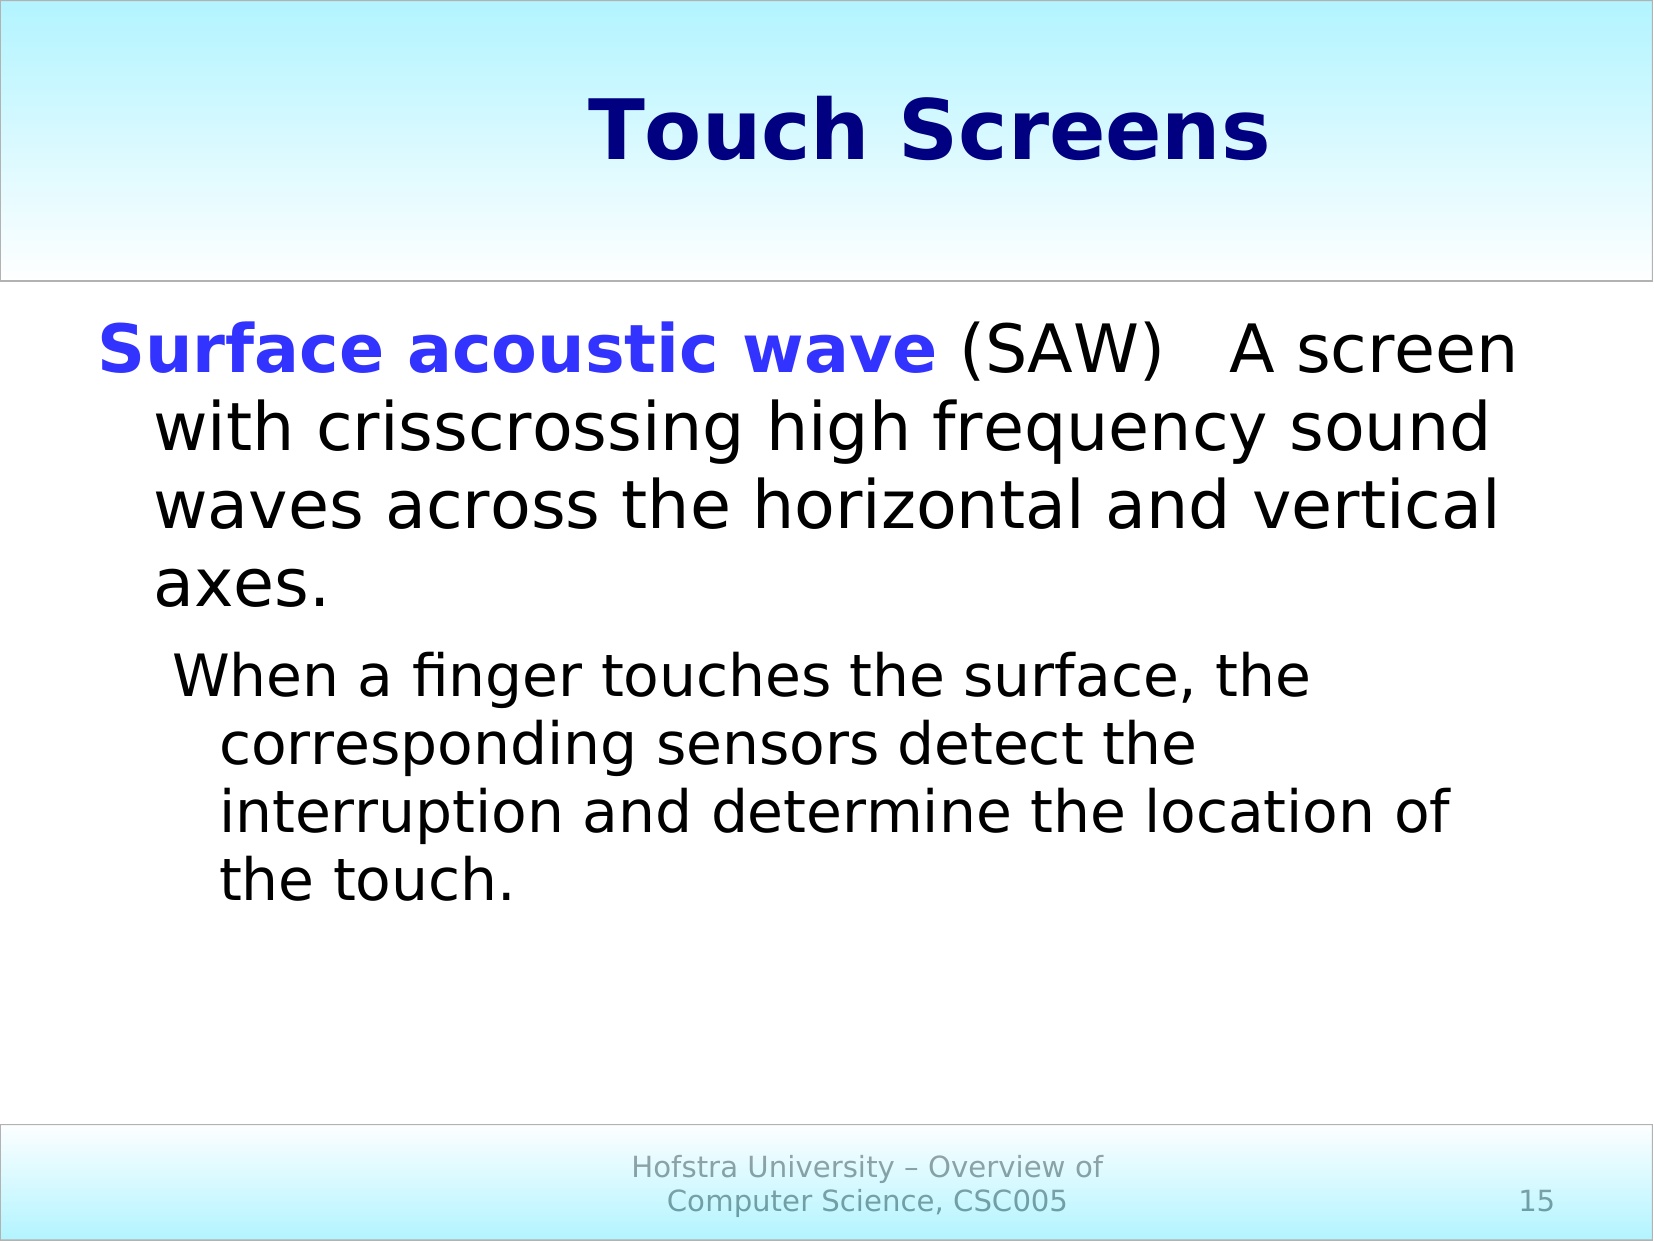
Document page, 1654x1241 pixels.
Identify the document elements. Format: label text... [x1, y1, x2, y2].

list Surface acoustic wave (SAW) A screen with crisscrossing high frequency sound waves across the horizontal and vertical axes. When a finger touches the surface, the corresponding sensors detect the interruption and determine the location of the touch. [82, 303, 1571, 1146]
title Touch Screens [247, 27, 1612, 235]
